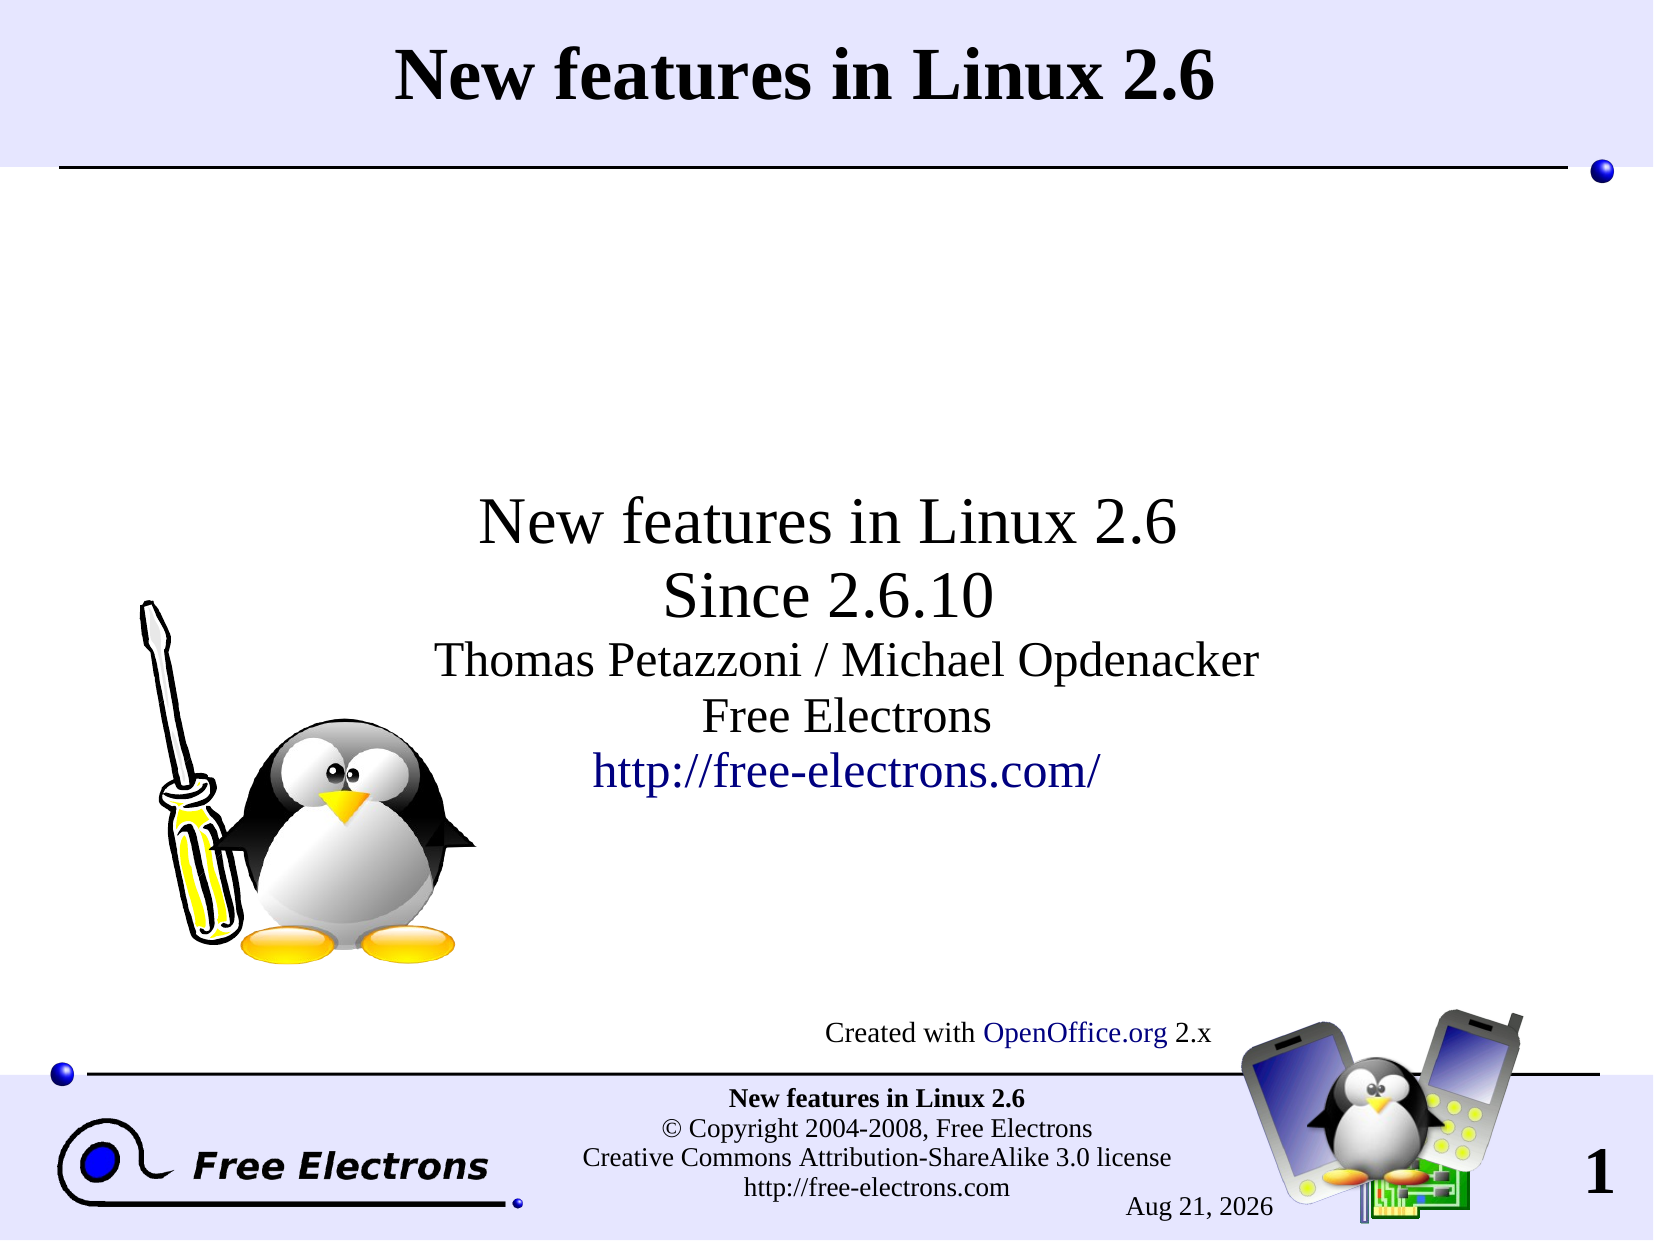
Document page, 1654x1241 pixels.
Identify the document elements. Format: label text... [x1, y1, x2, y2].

text_box [182, 799, 204, 808]
subtitle New features in Linux 2.6 Since 2.6.10 Thomas Petazzoni / Michael Opdenacker Free Electrons http://free-electrons.com/ [105, 216, 1518, 1066]
title New features in Linux 2.6 [60, 18, 1551, 132]
picture [1231, 1007, 1538, 1241]
text_box [177, 823, 204, 897]
text_box [139, 600, 204, 944]
text_box [176, 808, 204, 845]
text_box Created with OpenOffice.org 2.x [825, 1016, 1217, 1052]
picture [50, 1107, 527, 1216]
picture [204, 718, 479, 965]
